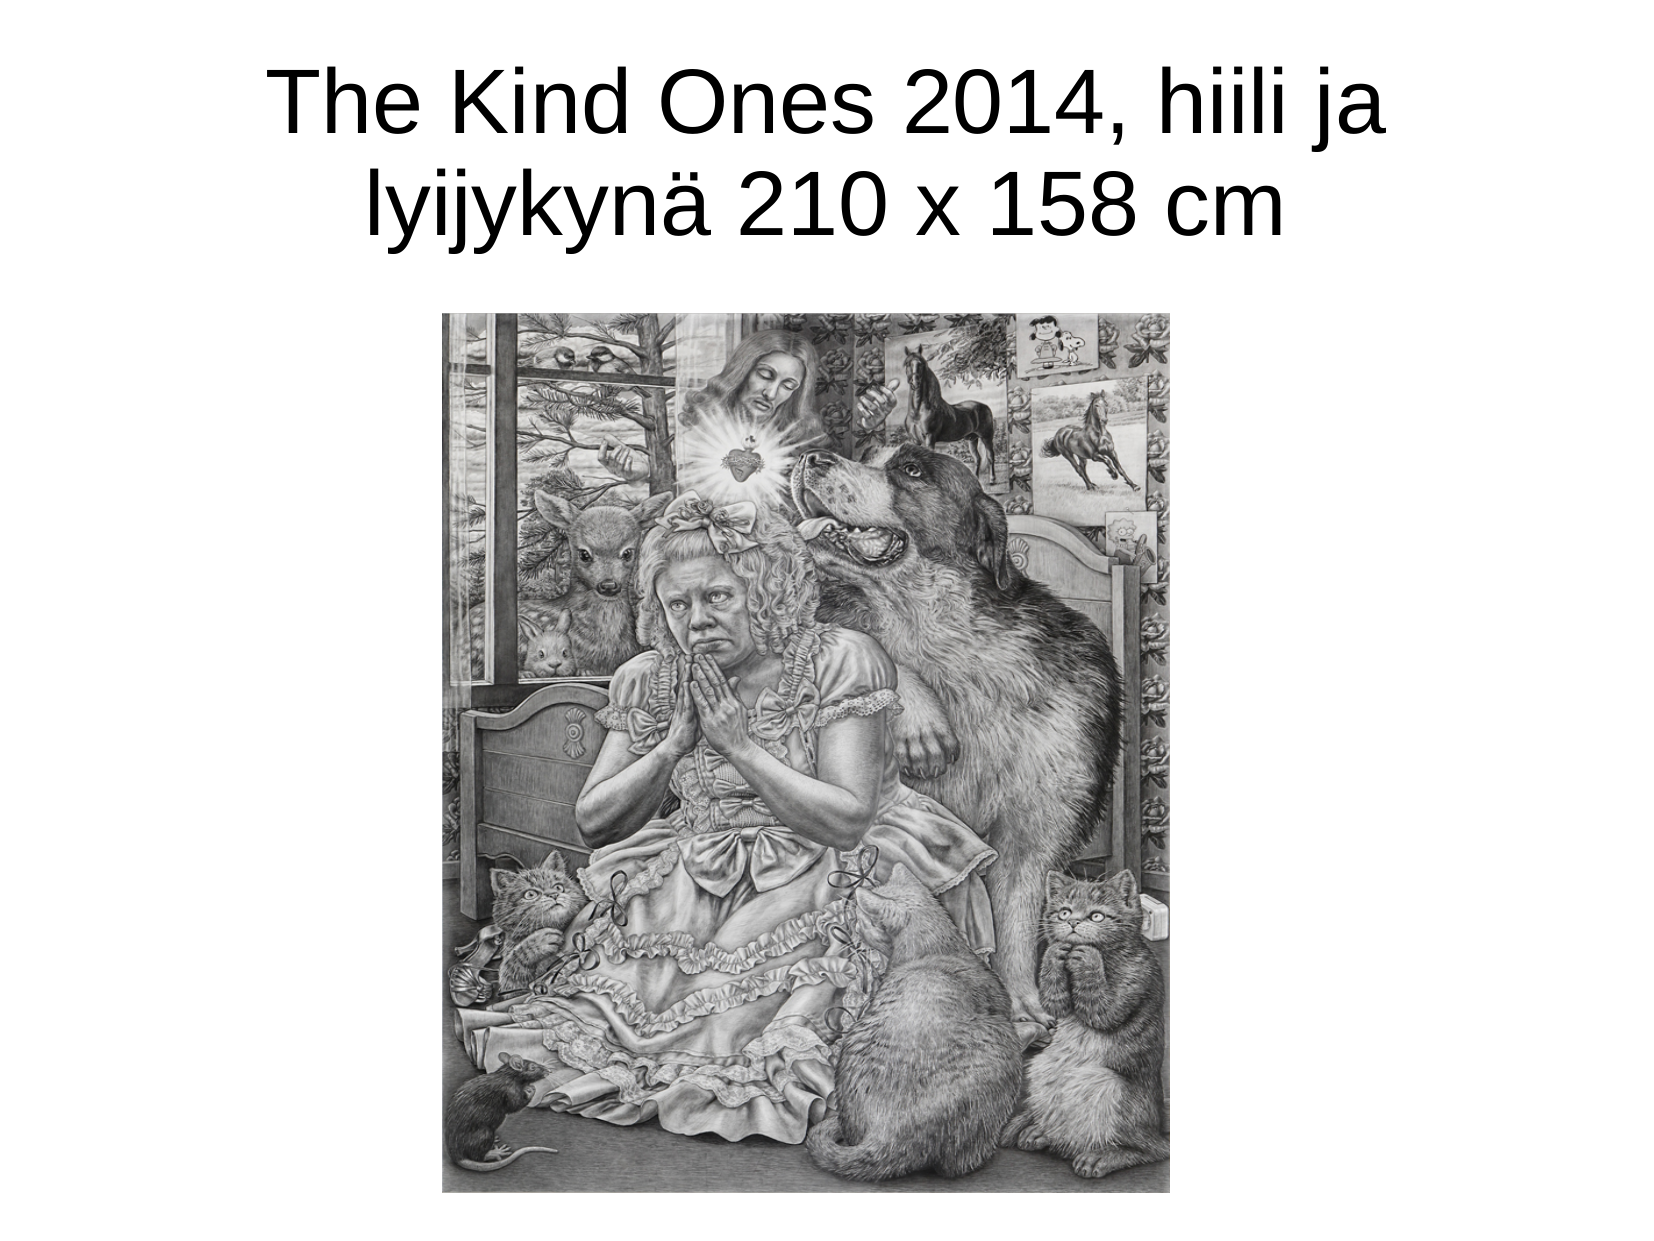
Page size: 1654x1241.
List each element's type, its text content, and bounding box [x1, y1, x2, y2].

title The Kind Ones 2014, hiili ja lyijykynä 210 x 158 cm [82, 49, 1571, 257]
picture [442, 313, 1170, 1193]
